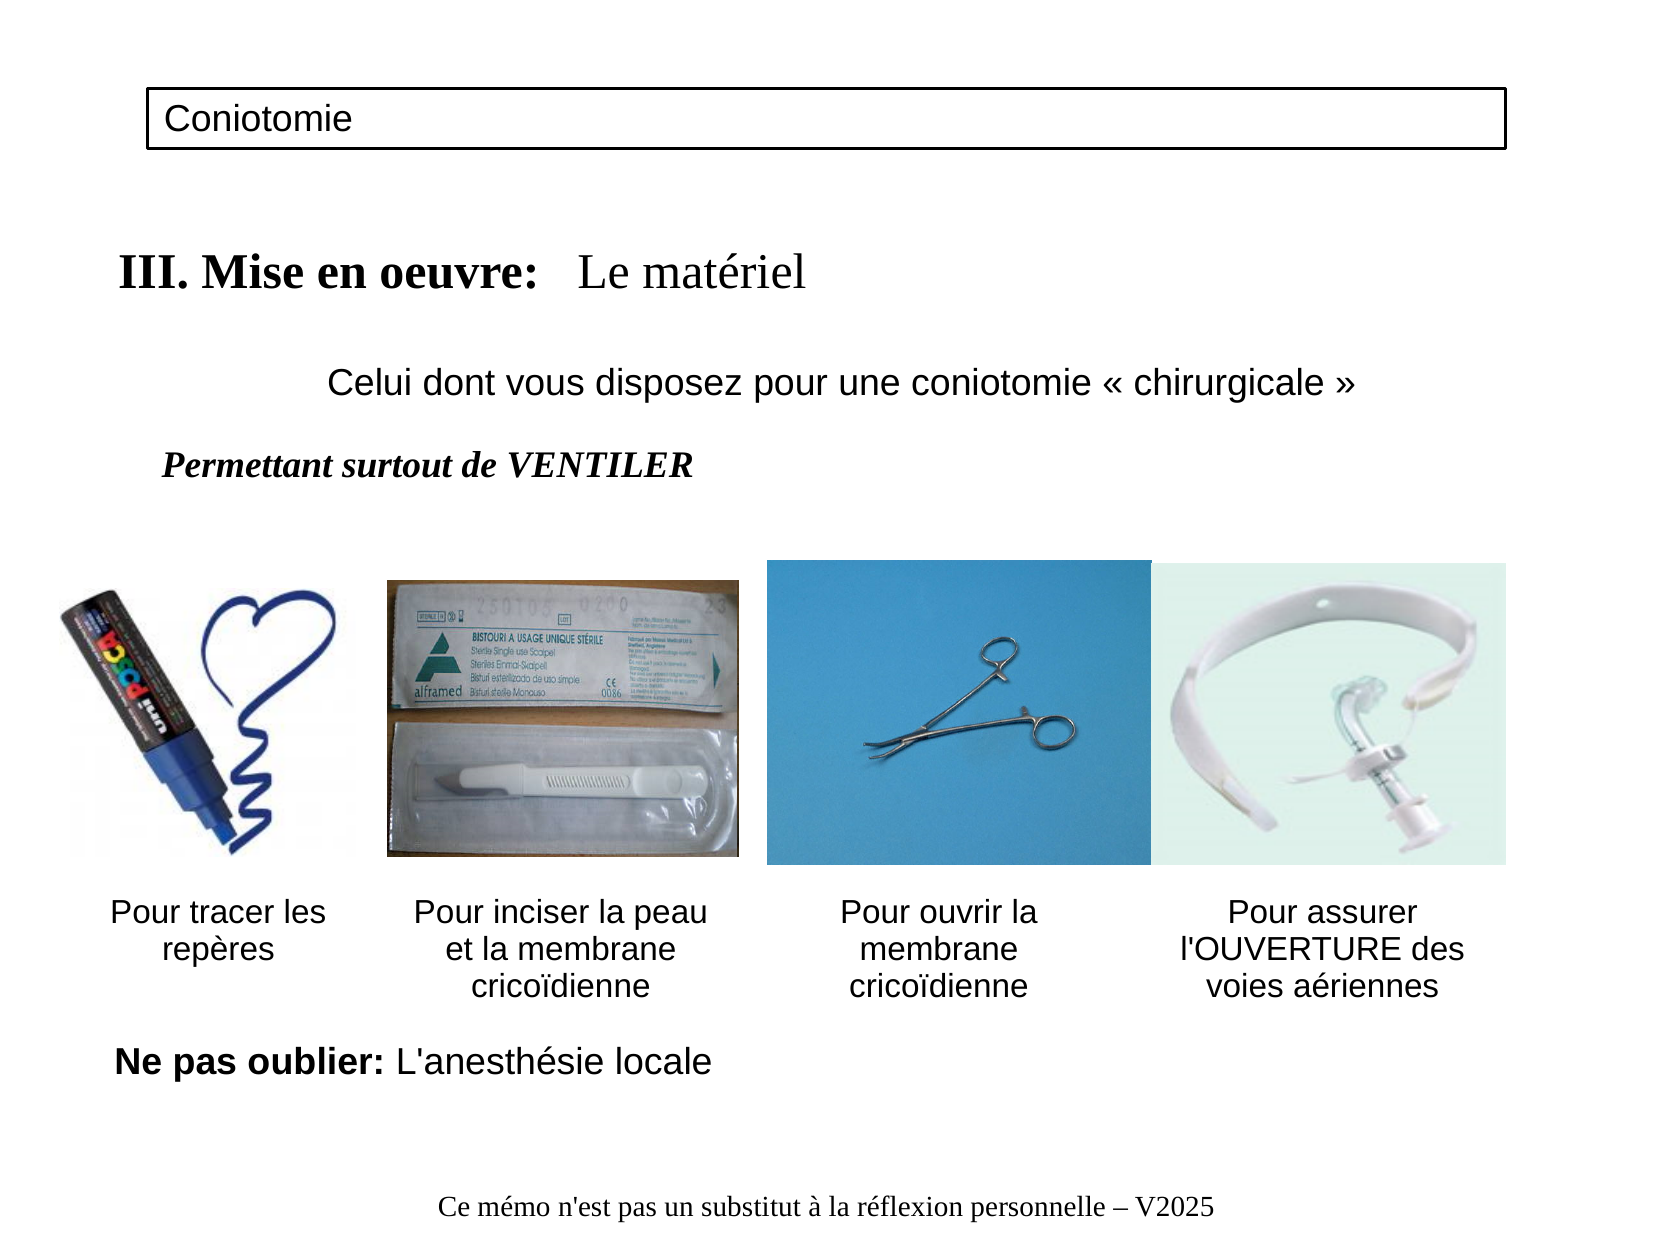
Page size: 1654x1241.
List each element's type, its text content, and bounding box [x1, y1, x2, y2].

text_box Ce mémo n'est pas un substitut à la réflexion personnelle – V2025 [358, 1182, 1296, 1231]
picture [767, 560, 1506, 865]
text_box III. Mise en oeuvre: Le matériel [103, 236, 1518, 309]
text_box Celui dont vous disposez pour une coniotomie « chirurgicale » [118, 354, 1565, 412]
text_box Pour ouvrir la membrane cricoïdienne [761, 885, 1117, 1014]
text_box Pour inciser la peau et la membrane cricoïdienne [383, 885, 739, 1014]
text_box Pour assurer l'OUVERTURE des voies aériennes [1145, 885, 1501, 1014]
picture [387, 580, 739, 857]
picture [59, 588, 356, 857]
text_box Permettant surtout de VENTILER [118, 437, 739, 524]
text_box Pour tracer les repères [41, 885, 383, 976]
text_box Coniotomie [147, 88, 1506, 149]
text_box Ne pas oublier: L'anesthésie locale [88, 1033, 739, 1092]
